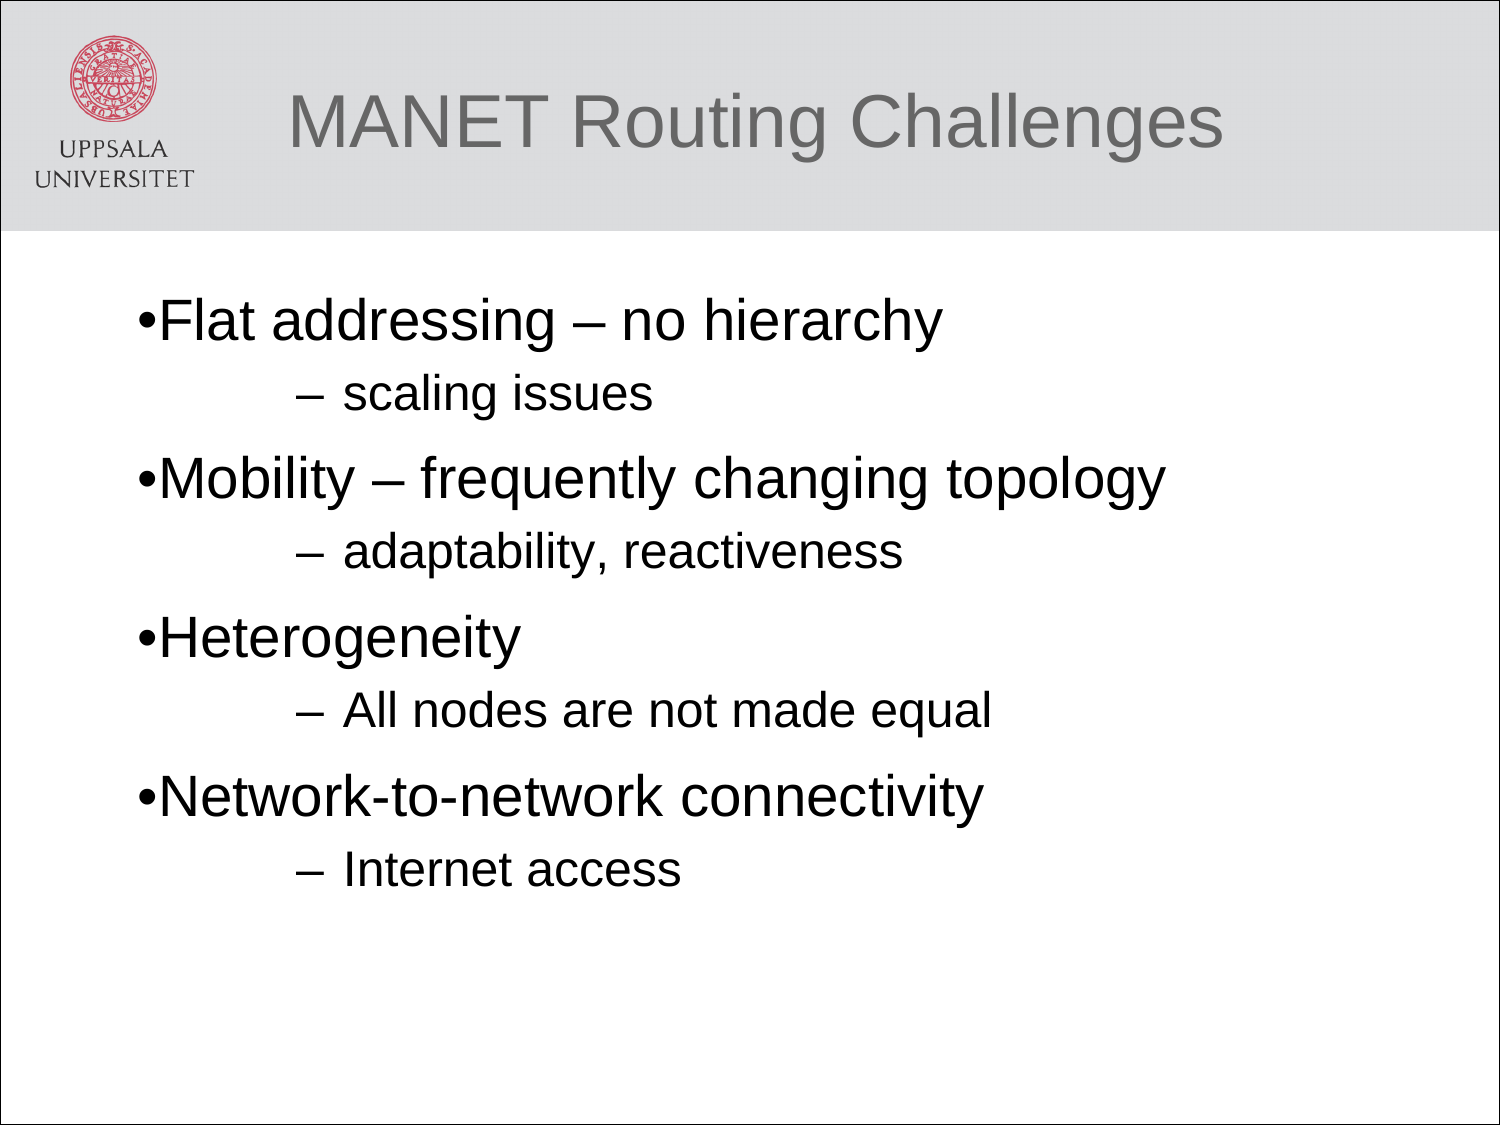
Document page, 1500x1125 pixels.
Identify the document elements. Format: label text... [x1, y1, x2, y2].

title MANET Routing Challenges [287, 20, 1388, 222]
list Flat addressing – no hierarchy scaling issues Mobility – frequently changing topology adaptability, reactiveness Heterogeneity All nodes are not made equal Network-to-network connectivity Internet access [137, 287, 1388, 1001]
picture [1, 1, 1499, 231]
